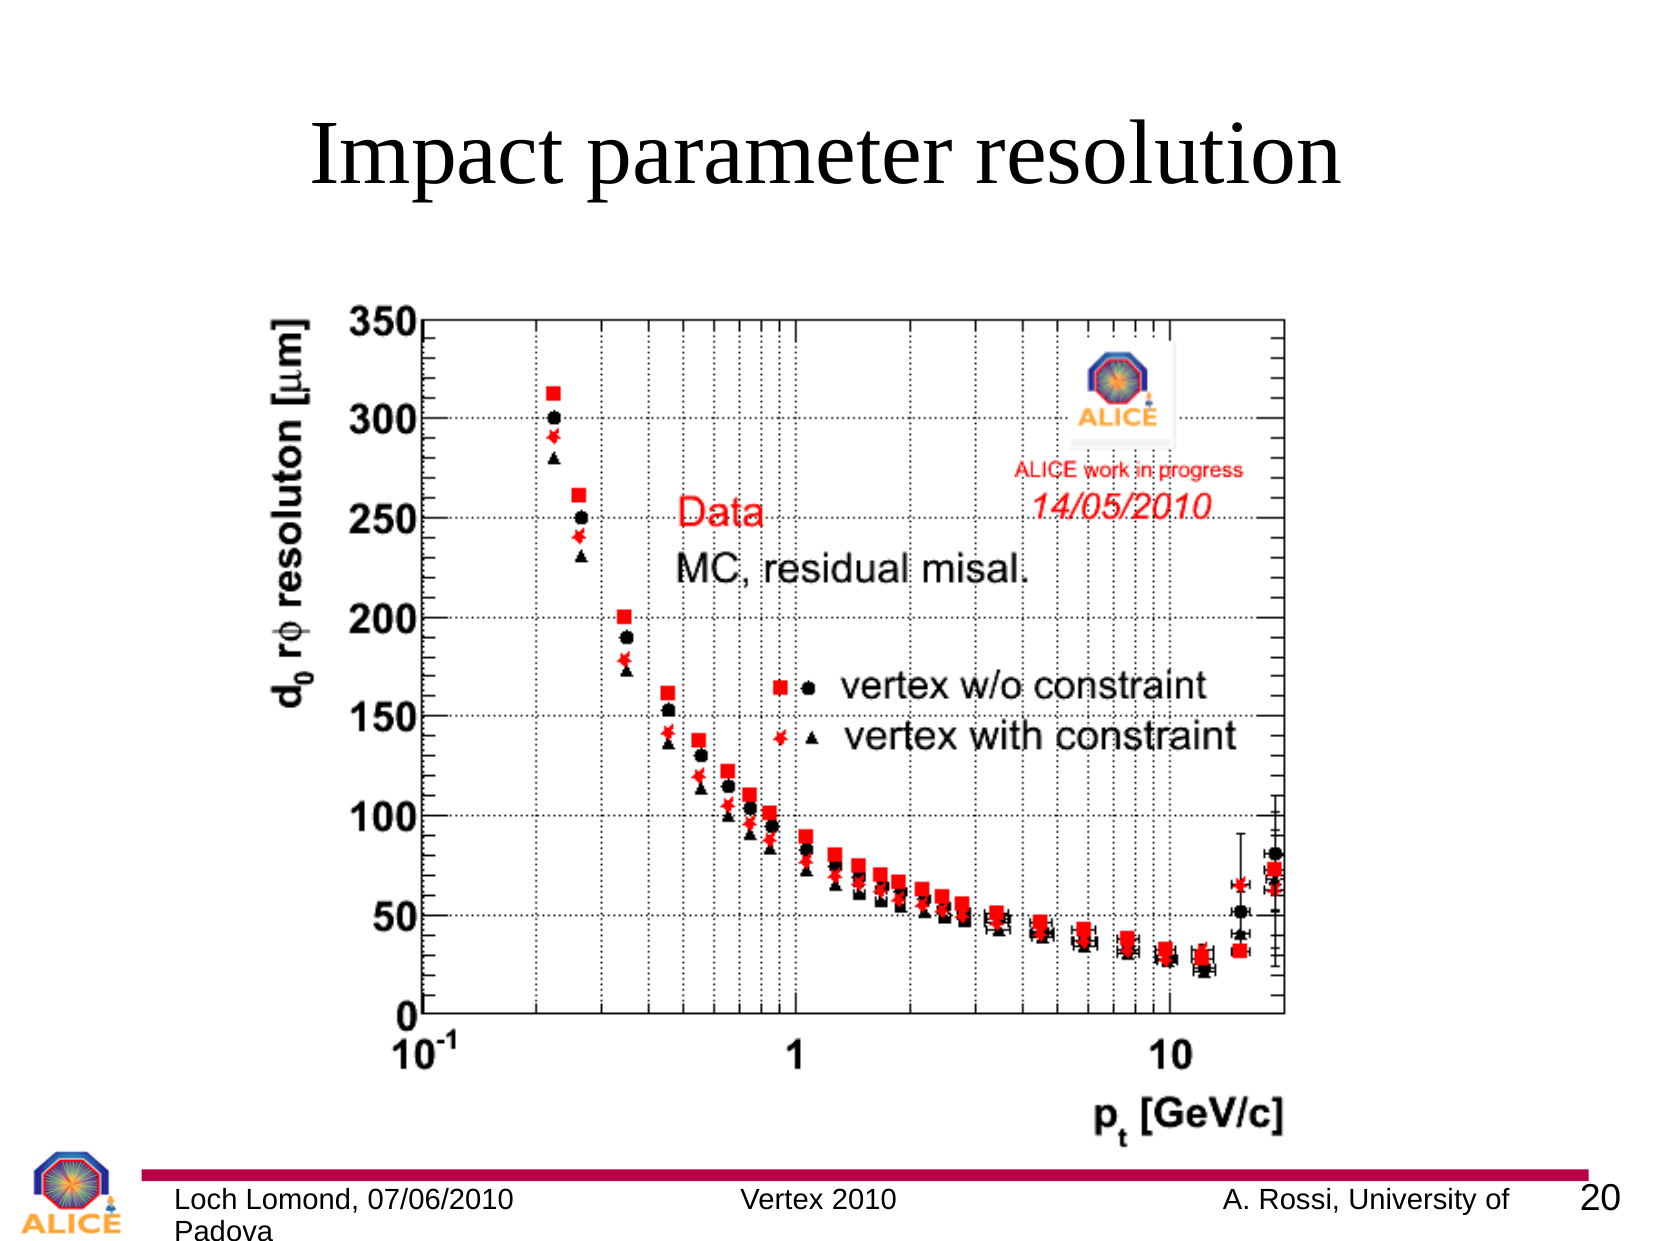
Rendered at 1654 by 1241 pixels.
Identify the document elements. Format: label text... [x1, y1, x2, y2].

picture [11, 1146, 135, 1241]
text_box Loch Lomond, 07/06/2010 Vertex 2010 A. Rossi, University of Padova [159, 1175, 1564, 1223]
text_box [141, 1169, 1564, 1182]
title Impact parameter resolution [82, 56, 1571, 250]
picture [236, 265, 1322, 1160]
text_box 20 [1564, 1169, 1648, 1227]
